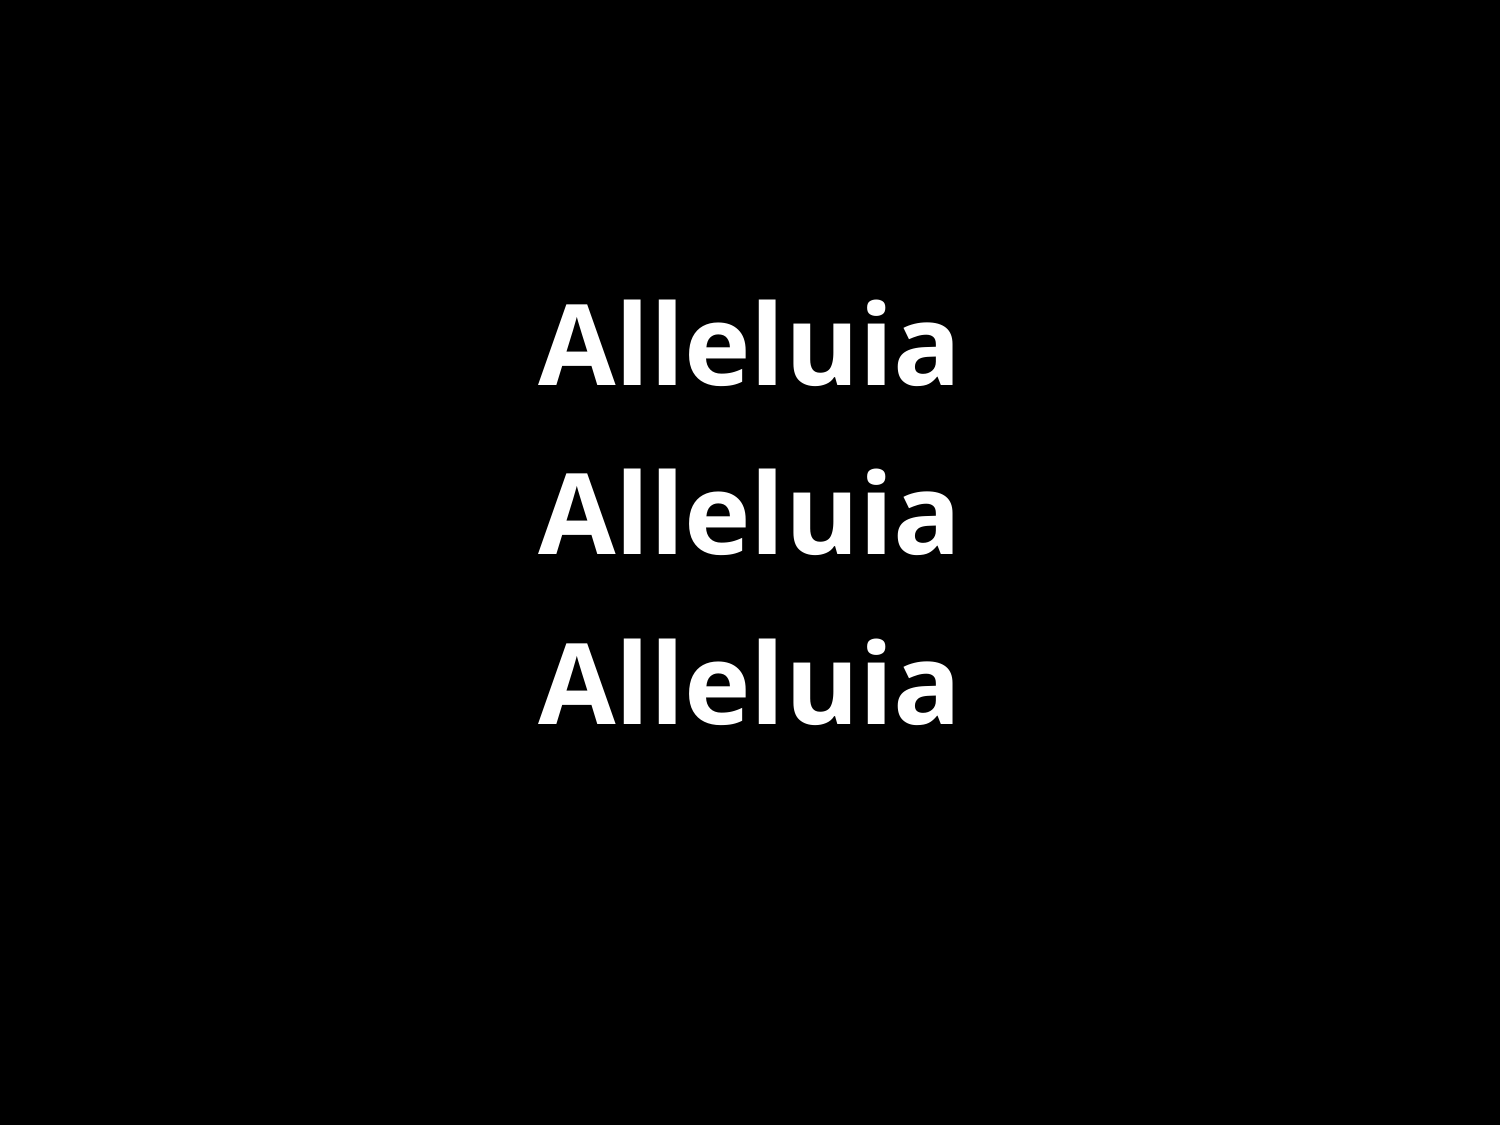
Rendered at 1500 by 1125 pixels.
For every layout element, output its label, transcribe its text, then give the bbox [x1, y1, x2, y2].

text_box Alleluia Alleluia Alleluia [75, 66, 1426, 1005]
